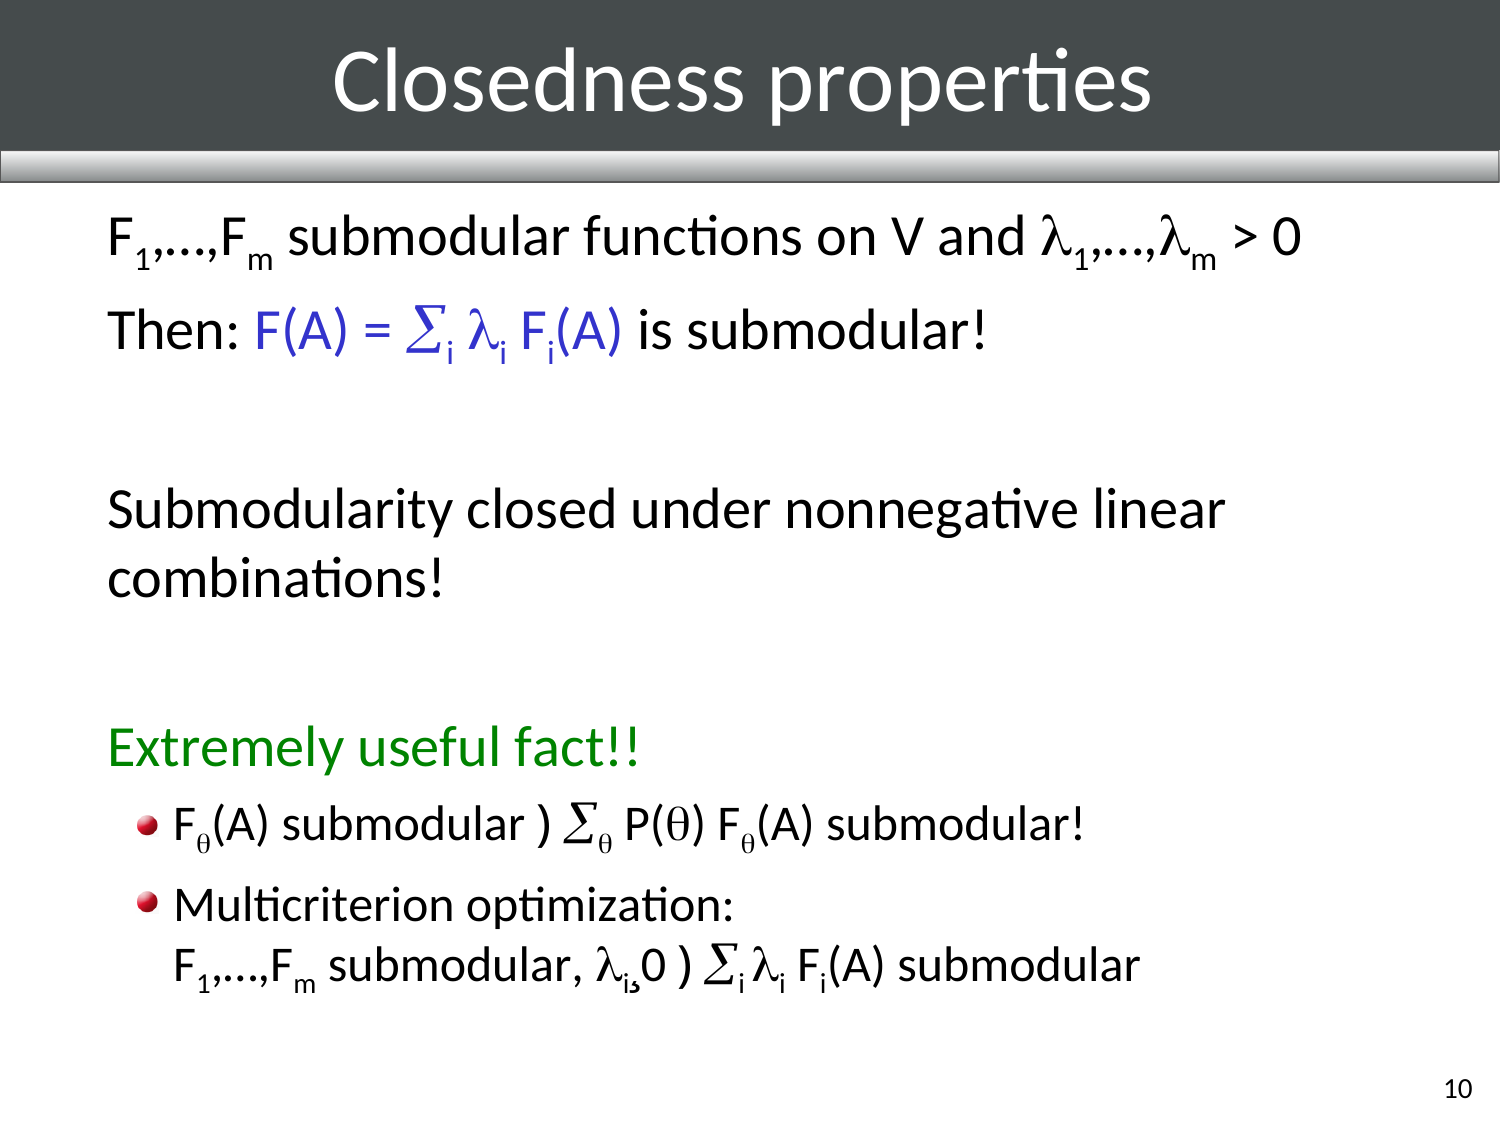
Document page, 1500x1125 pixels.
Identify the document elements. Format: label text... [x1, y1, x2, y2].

text_box <number> [1174, 1037, 1488, 1113]
title Closedness properties [37, 12, 1450, 138]
list F1,…,Fm submodular functions on V and 1,…,m > 0 Then: F(A) = i i Fi(A) is submodular! Submodularity closed under nonnegative linear combinations! Extremely useful fact!! F(A) submodular )  P() F(A) submodular! Multicriterion optimization: F1,…,Fm submodular, i¸0 ) i i Fi(A) submodular [45, 190, 1496, 1034]
